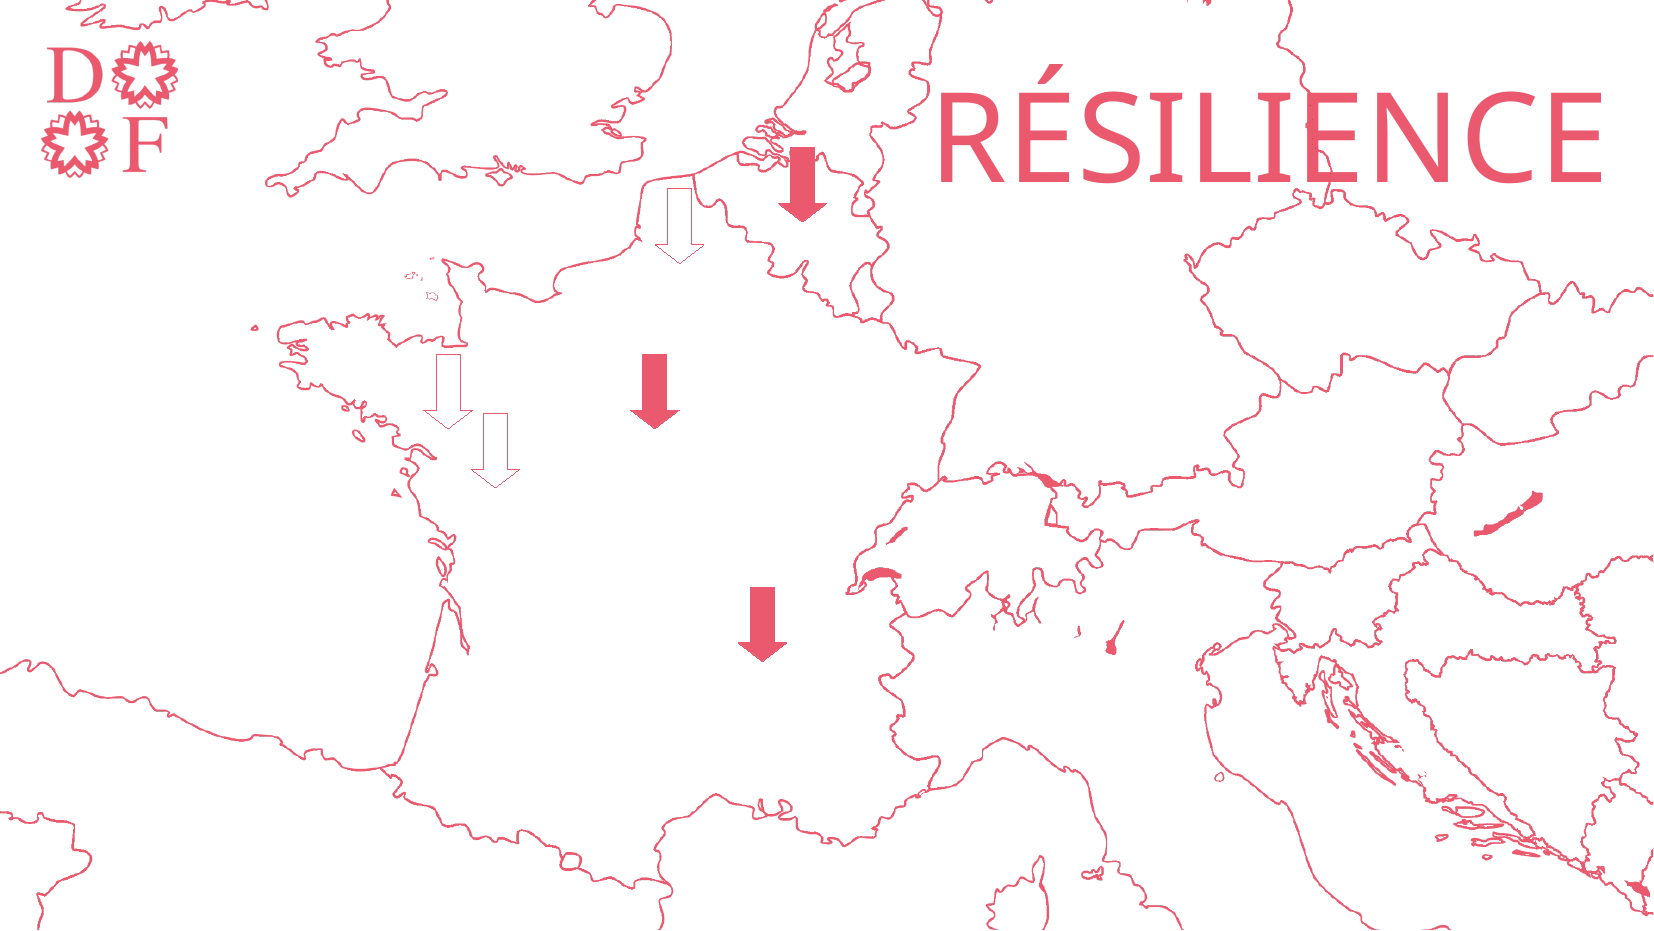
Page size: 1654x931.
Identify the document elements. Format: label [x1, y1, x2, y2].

text_box [778, 147, 827, 222]
text_box [655, 188, 704, 264]
picture [0, 0, 1654, 931]
text_box [471, 413, 520, 488]
text_box [630, 354, 680, 429]
text_box [423, 354, 473, 429]
text_box [738, 587, 787, 662]
